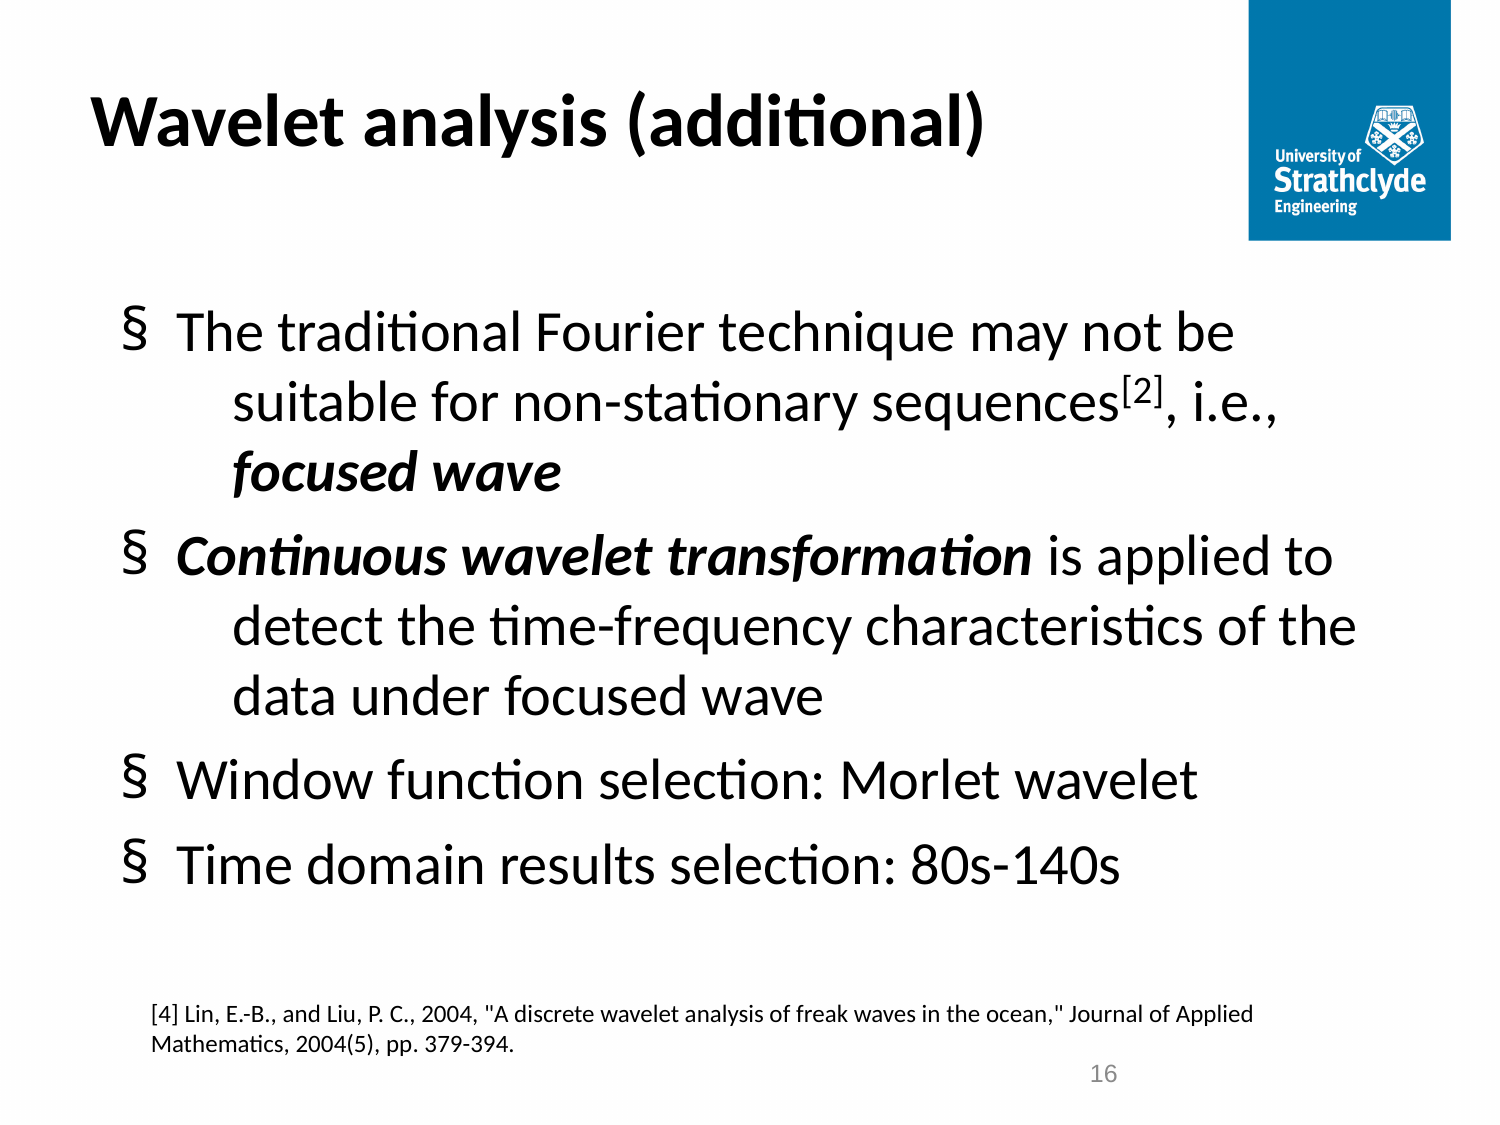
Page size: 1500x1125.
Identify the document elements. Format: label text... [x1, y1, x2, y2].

title Wavelet analysis (additional) [75, 7, 1247, 225]
text_box [4] Lin, E.-B., and Liu, P. C., 2004, "A discrete wavelet analysis of freak waves in the ocean," Journal of Applied Mathematics, 2004(5), pp. 379-394. [136, 990, 1400, 1065]
text_box 16 [1074, 1042, 1426, 1103]
list The traditional Fourier technique may not be suitable for non-stationary sequences[2], i.e., focused wave Continuous wavelet transformation is applied to detect the time-frequency characteristics of the data under focused wave Window function selection: Morlet wavelet Time domain results selection: 80s-140s [105, 285, 1430, 1085]
